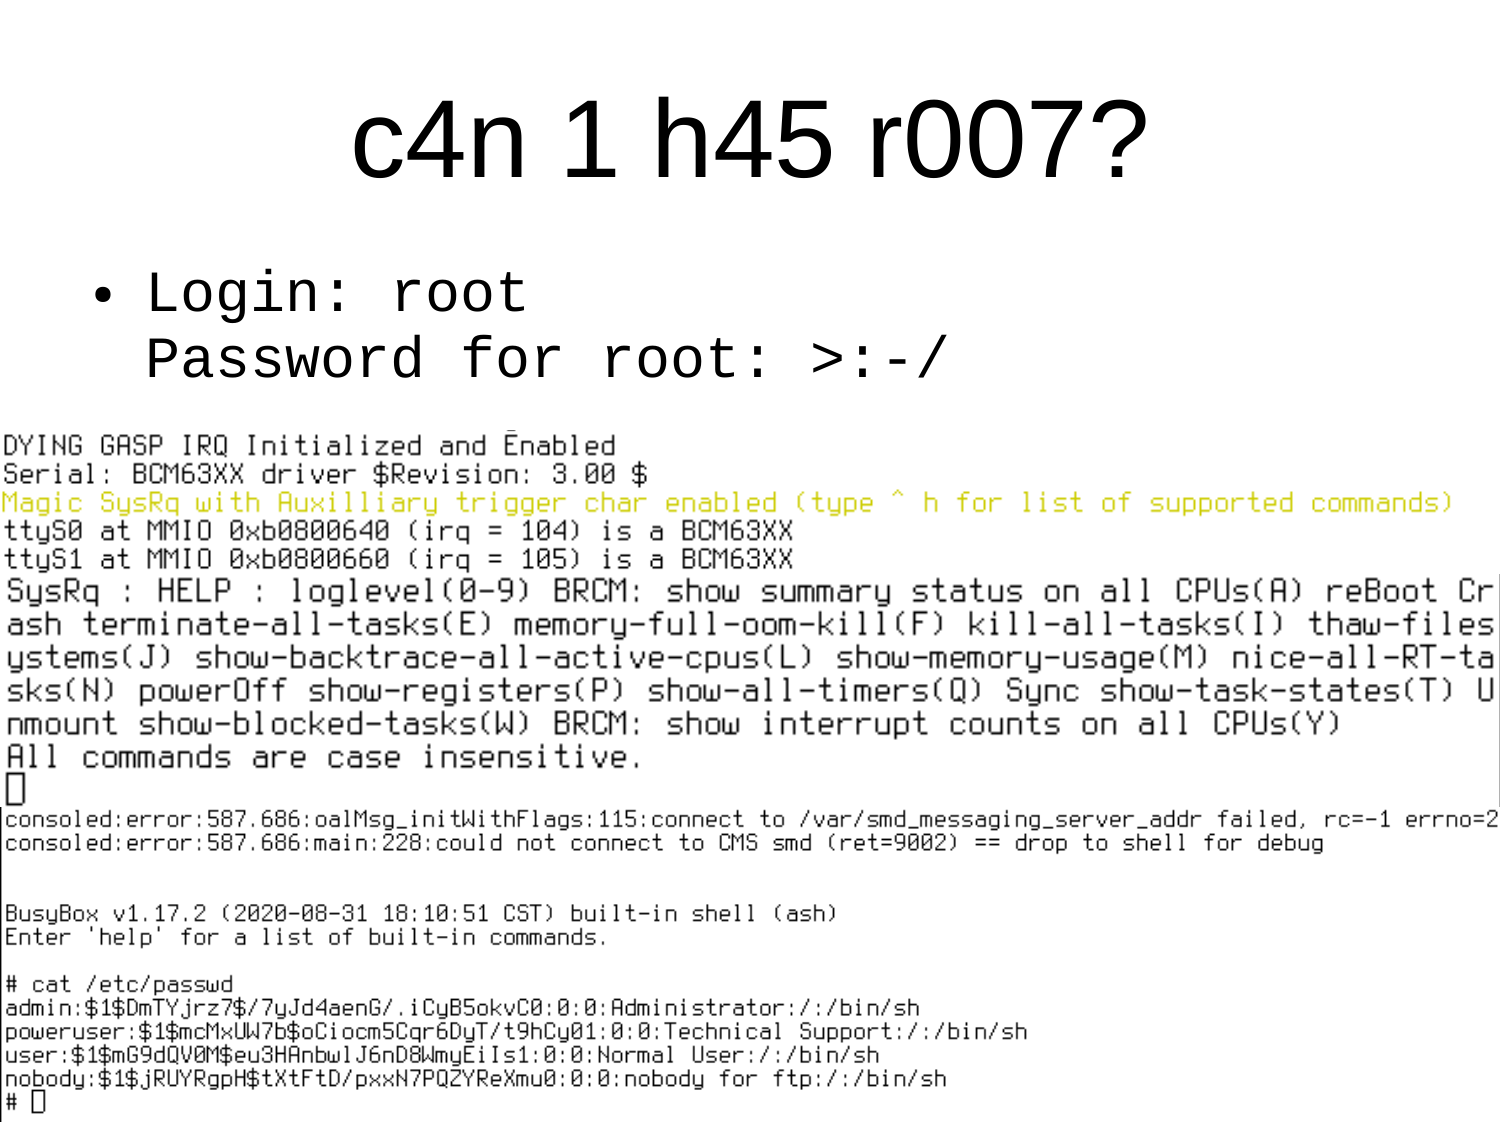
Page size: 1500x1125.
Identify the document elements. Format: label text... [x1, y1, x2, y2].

picture [0, 430, 1500, 1123]
list Login: root Password for root: >:-/ [75, 263, 1425, 430]
title c4n 1 h45 r007? [75, 44, 1425, 233]
